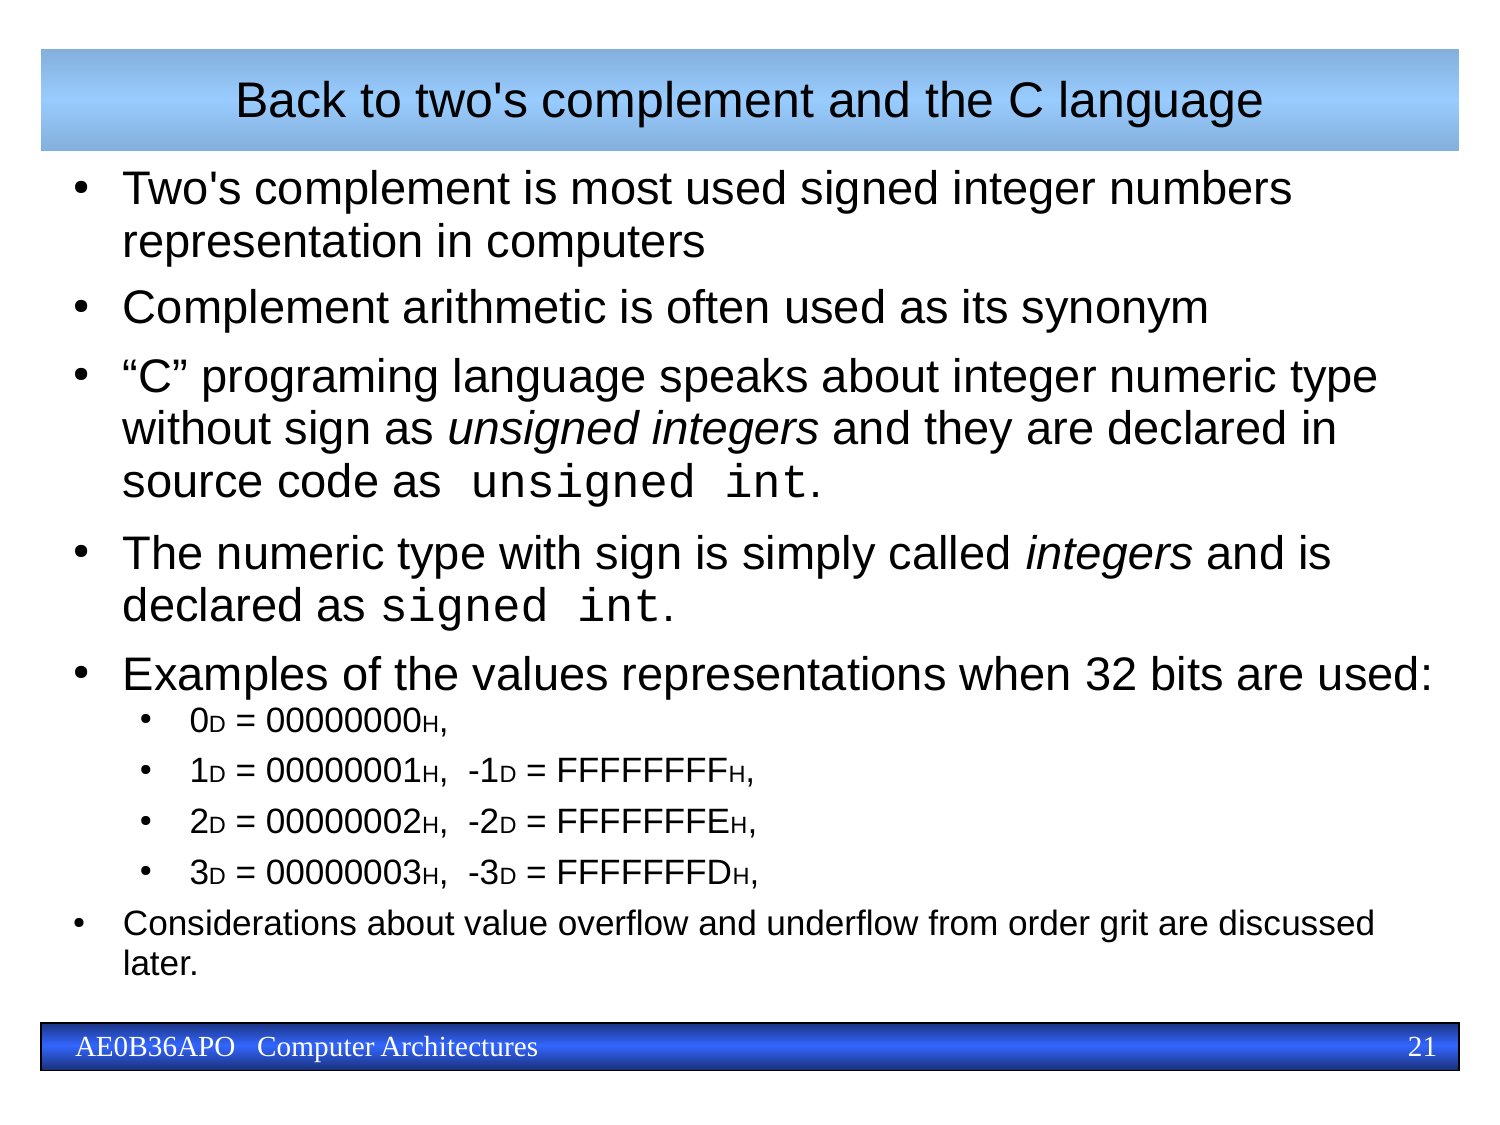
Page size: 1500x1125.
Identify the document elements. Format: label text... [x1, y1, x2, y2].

list Two's complement is most used signed integer numbers representation in computers Complement arithmetic is often used as its synonym “C” programing language speaks about integer numeric type without sign as unsigned integers and they are declared in source code as unsigned int. The numeric type with sign is simply called integers and is declared as signed int. Examples of the values representations when 32 bits are used: 0D = 00000000H, 1D = 00000001H, -1D = FFFFFFFFH, 2D = 00000002H, -2D = FFFFFFFEH, 3D = 00000003H, -3D = FFFFFFFDH, Considerations about value overflow and underflow from order grit are discussed later. [56, 162, 1444, 1025]
title Back to two's complement and the C language [41, 49, 1459, 151]
